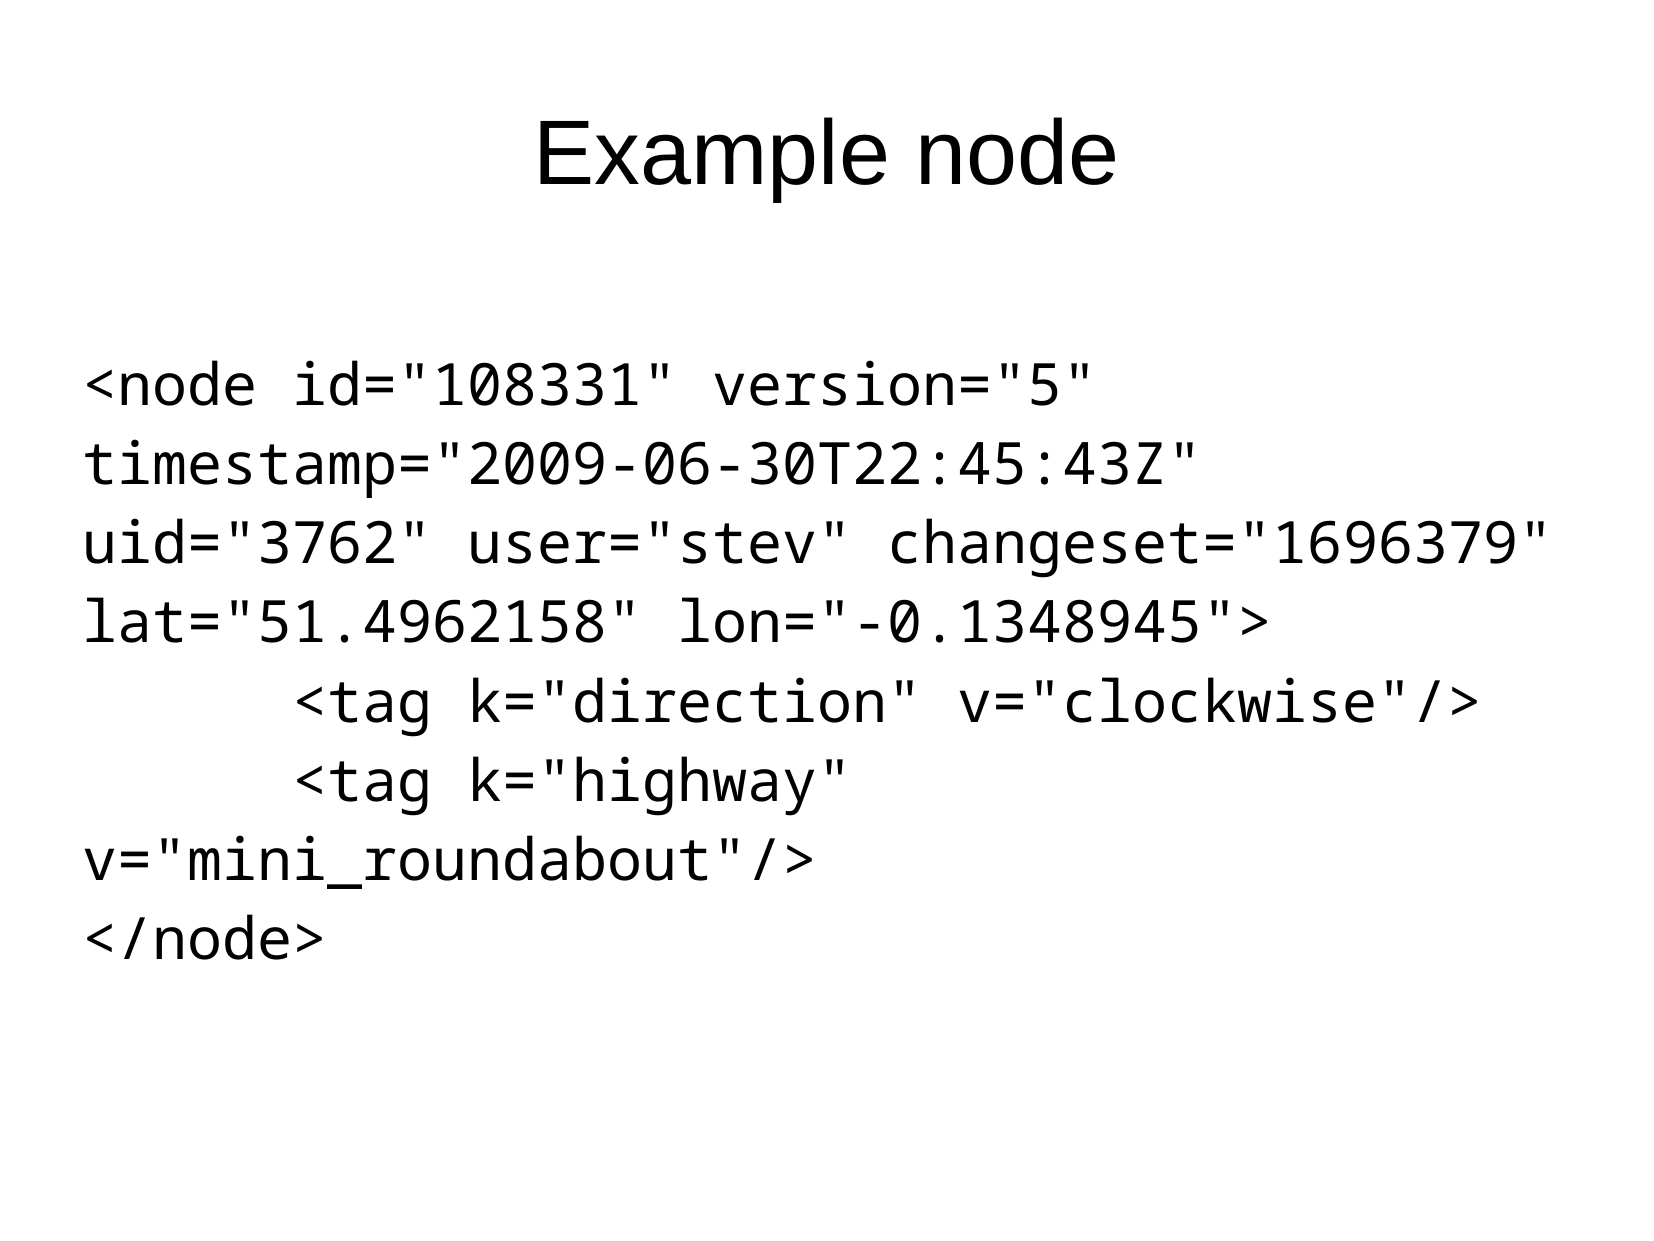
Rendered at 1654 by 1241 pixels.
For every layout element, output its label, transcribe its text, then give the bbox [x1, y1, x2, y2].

subtitle <node id="108331" version="5" timestamp="2009-06-30T22:45:43Z" uid="3762" user="stev" changeset="1696379" lat="51.4962158" lon="-0.1348945"> <tag k="direction" v="clockwise"/> <tag k="highway" v="mini_roundabout"/> </node> [82, 297, 1571, 1102]
title Example node [82, 49, 1571, 257]
